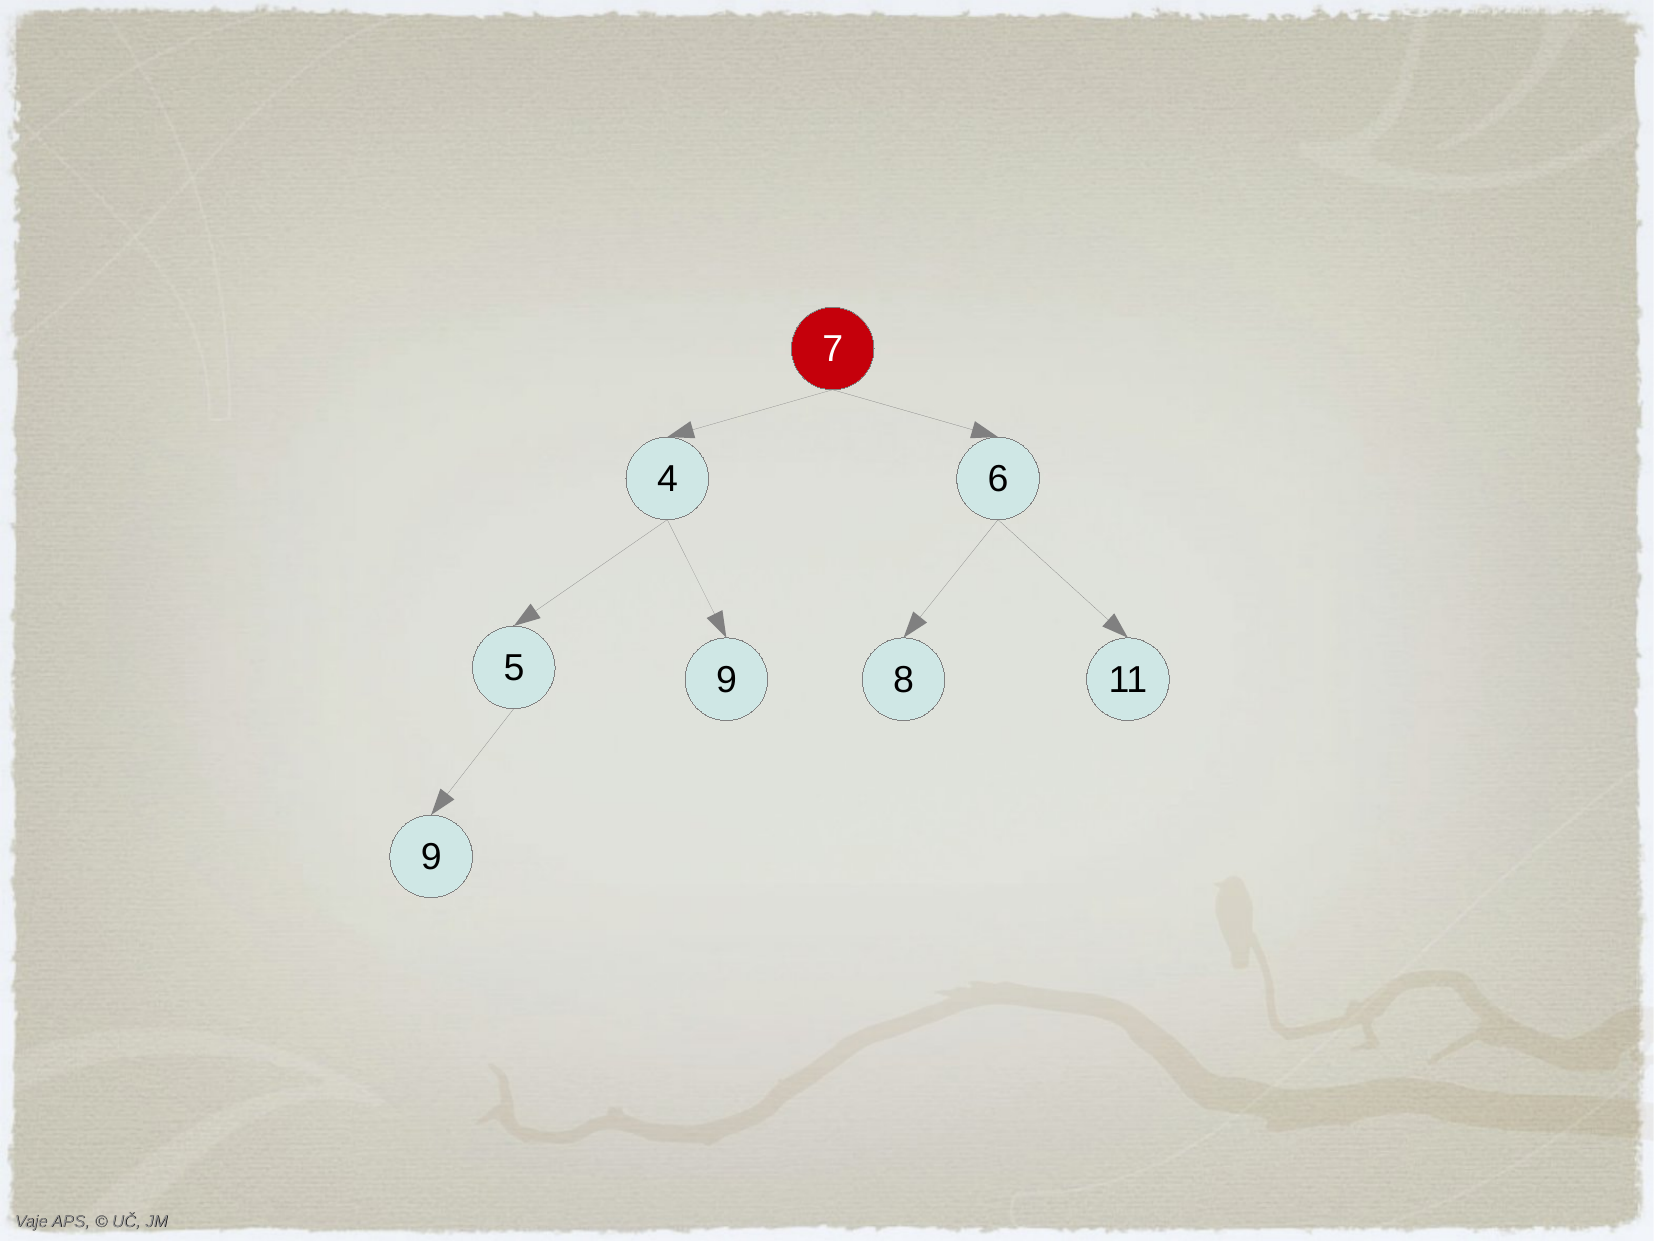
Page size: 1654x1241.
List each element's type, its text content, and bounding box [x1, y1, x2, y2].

text_box 8 [862, 637, 945, 721]
text_box 6 [956, 437, 1040, 520]
text_box 7 [791, 307, 875, 390]
text_box 11 [1086, 637, 1170, 721]
text_box 5 [472, 626, 556, 709]
text_box 9 [389, 814, 473, 898]
text_box 9 [685, 637, 768, 721]
text_box 4 [625, 437, 709, 520]
picture [0, 0, 1654, 1241]
